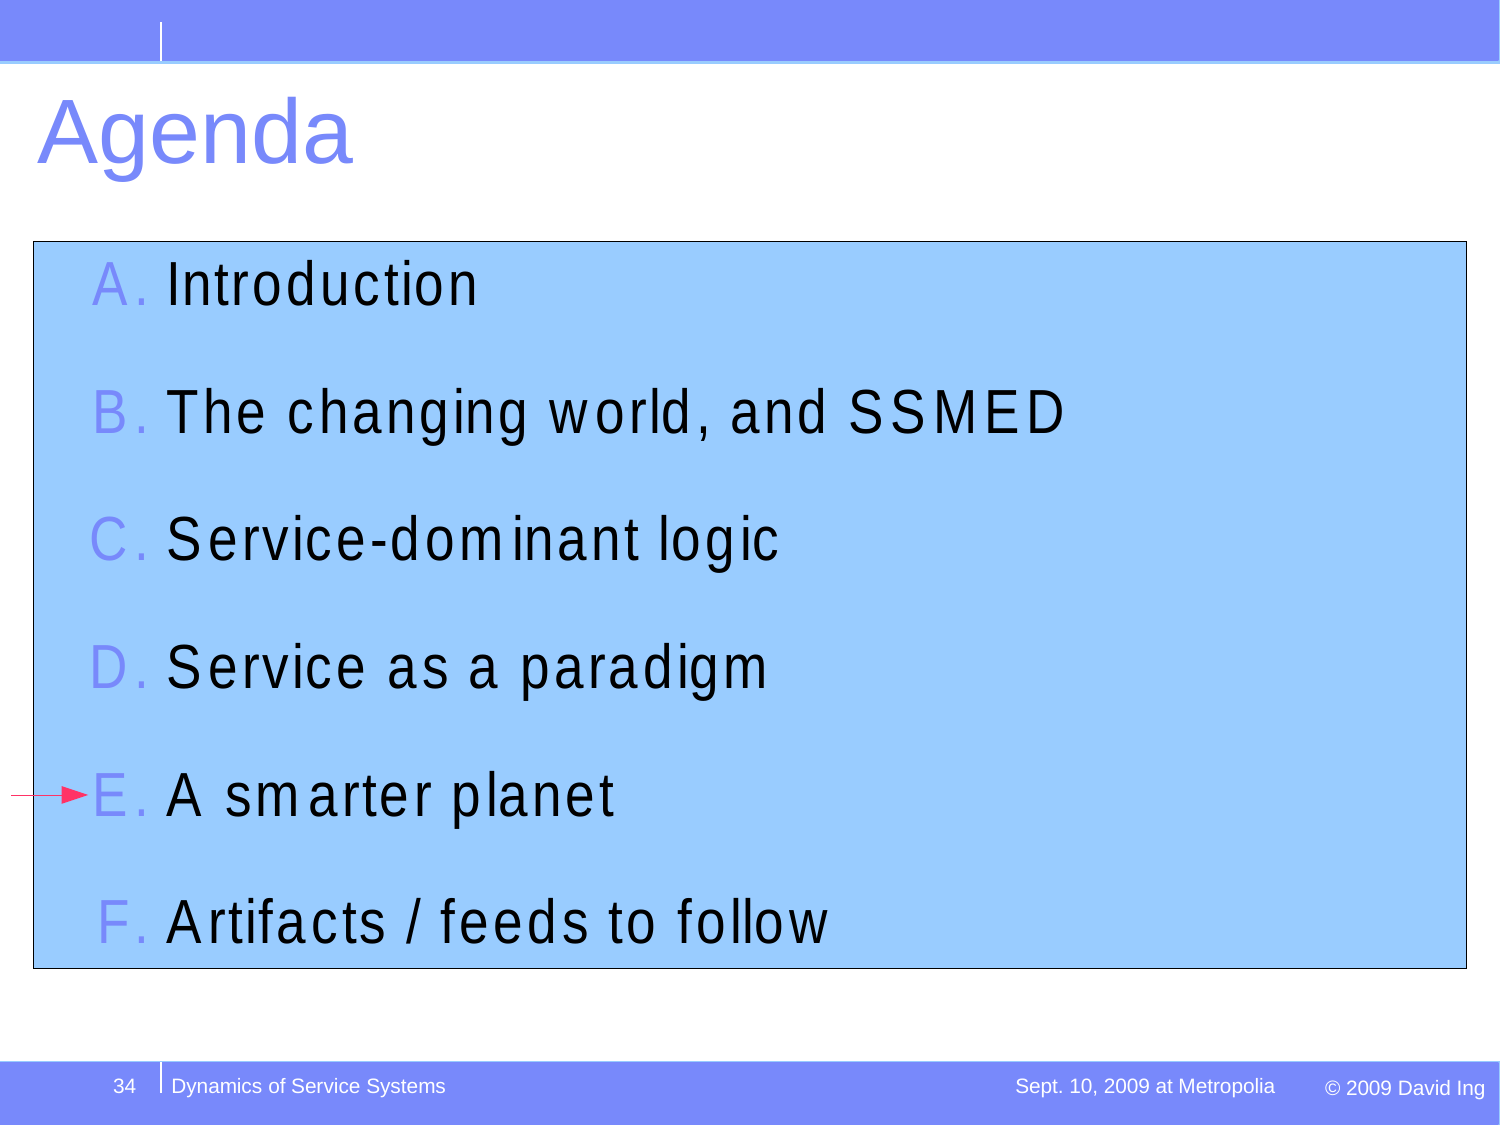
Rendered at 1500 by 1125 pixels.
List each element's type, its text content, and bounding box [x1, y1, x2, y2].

chart [33, 241, 1467, 969]
title Agenda [37, 89, 1463, 205]
